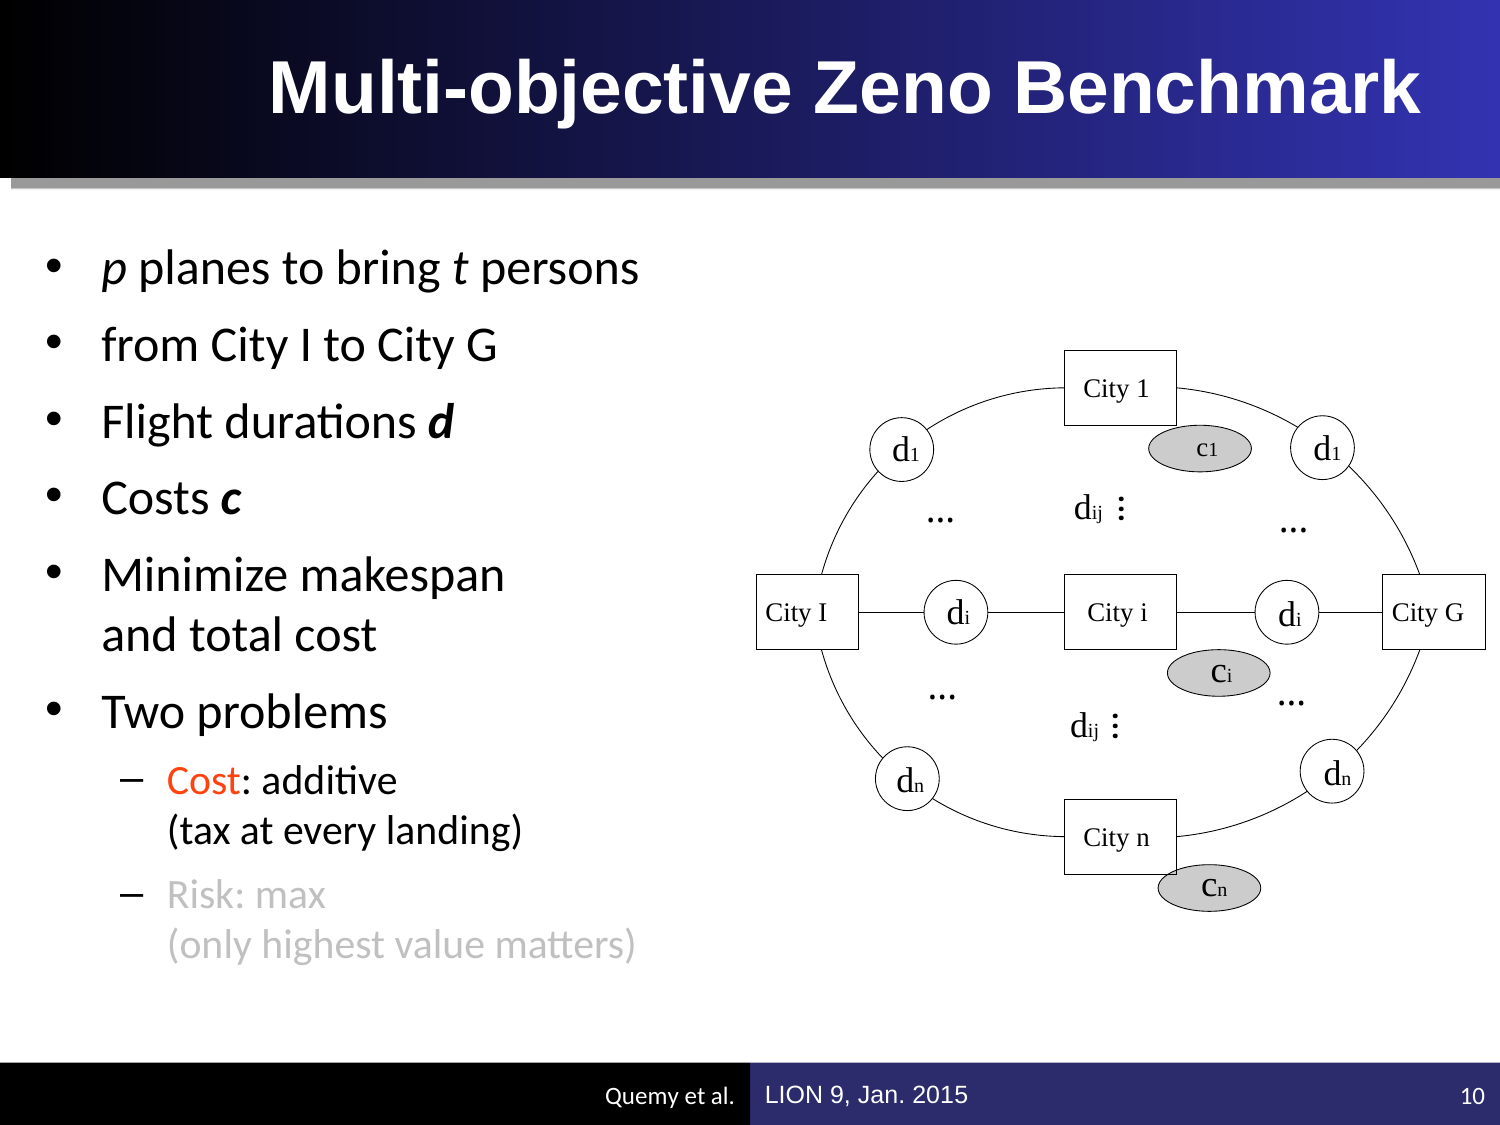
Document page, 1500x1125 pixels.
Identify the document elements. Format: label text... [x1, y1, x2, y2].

picture [753, 347, 1491, 920]
list p planes to bring t persons from City I to City G Flight durations d Costs c Minimize makespan and total cost Two problems Cost: additive (tax at every landing) Risk: max (only highest value matters) [30, 227, 1381, 1116]
text_box Multi-objective Zeno Benchmark [254, 31, 1492, 137]
